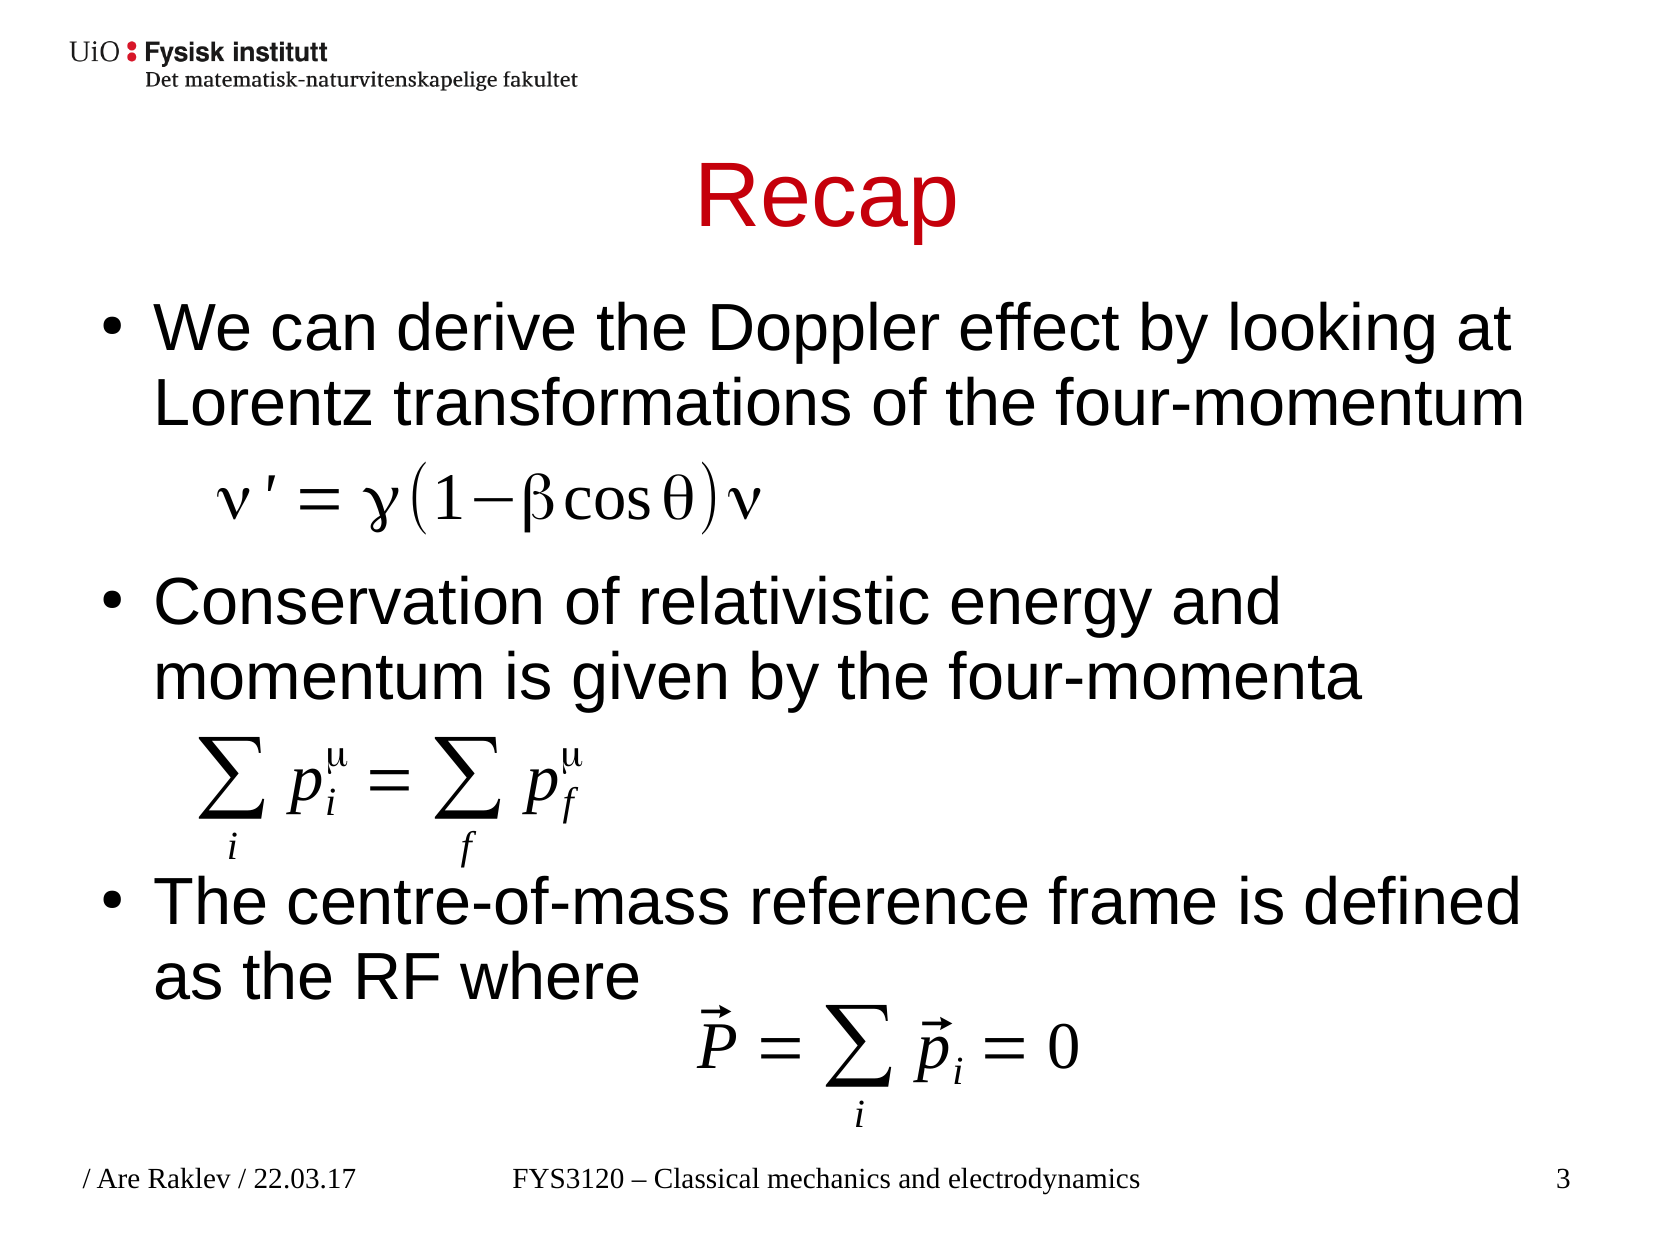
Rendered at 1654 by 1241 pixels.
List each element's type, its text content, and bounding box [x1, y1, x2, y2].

chart [208, 458, 770, 539]
title Recap [82, 90, 1571, 290]
picture [68, 37, 581, 93]
chart [188, 732, 591, 869]
chart [688, 1000, 1088, 1137]
list We can derive the Doppler effect by looking at Lorentz transformations of the four-momentum Conservation of relativistic energy and momentum is given by the four-momenta The centre-of-mass reference frame is defined as the RF where [82, 290, 1571, 1147]
